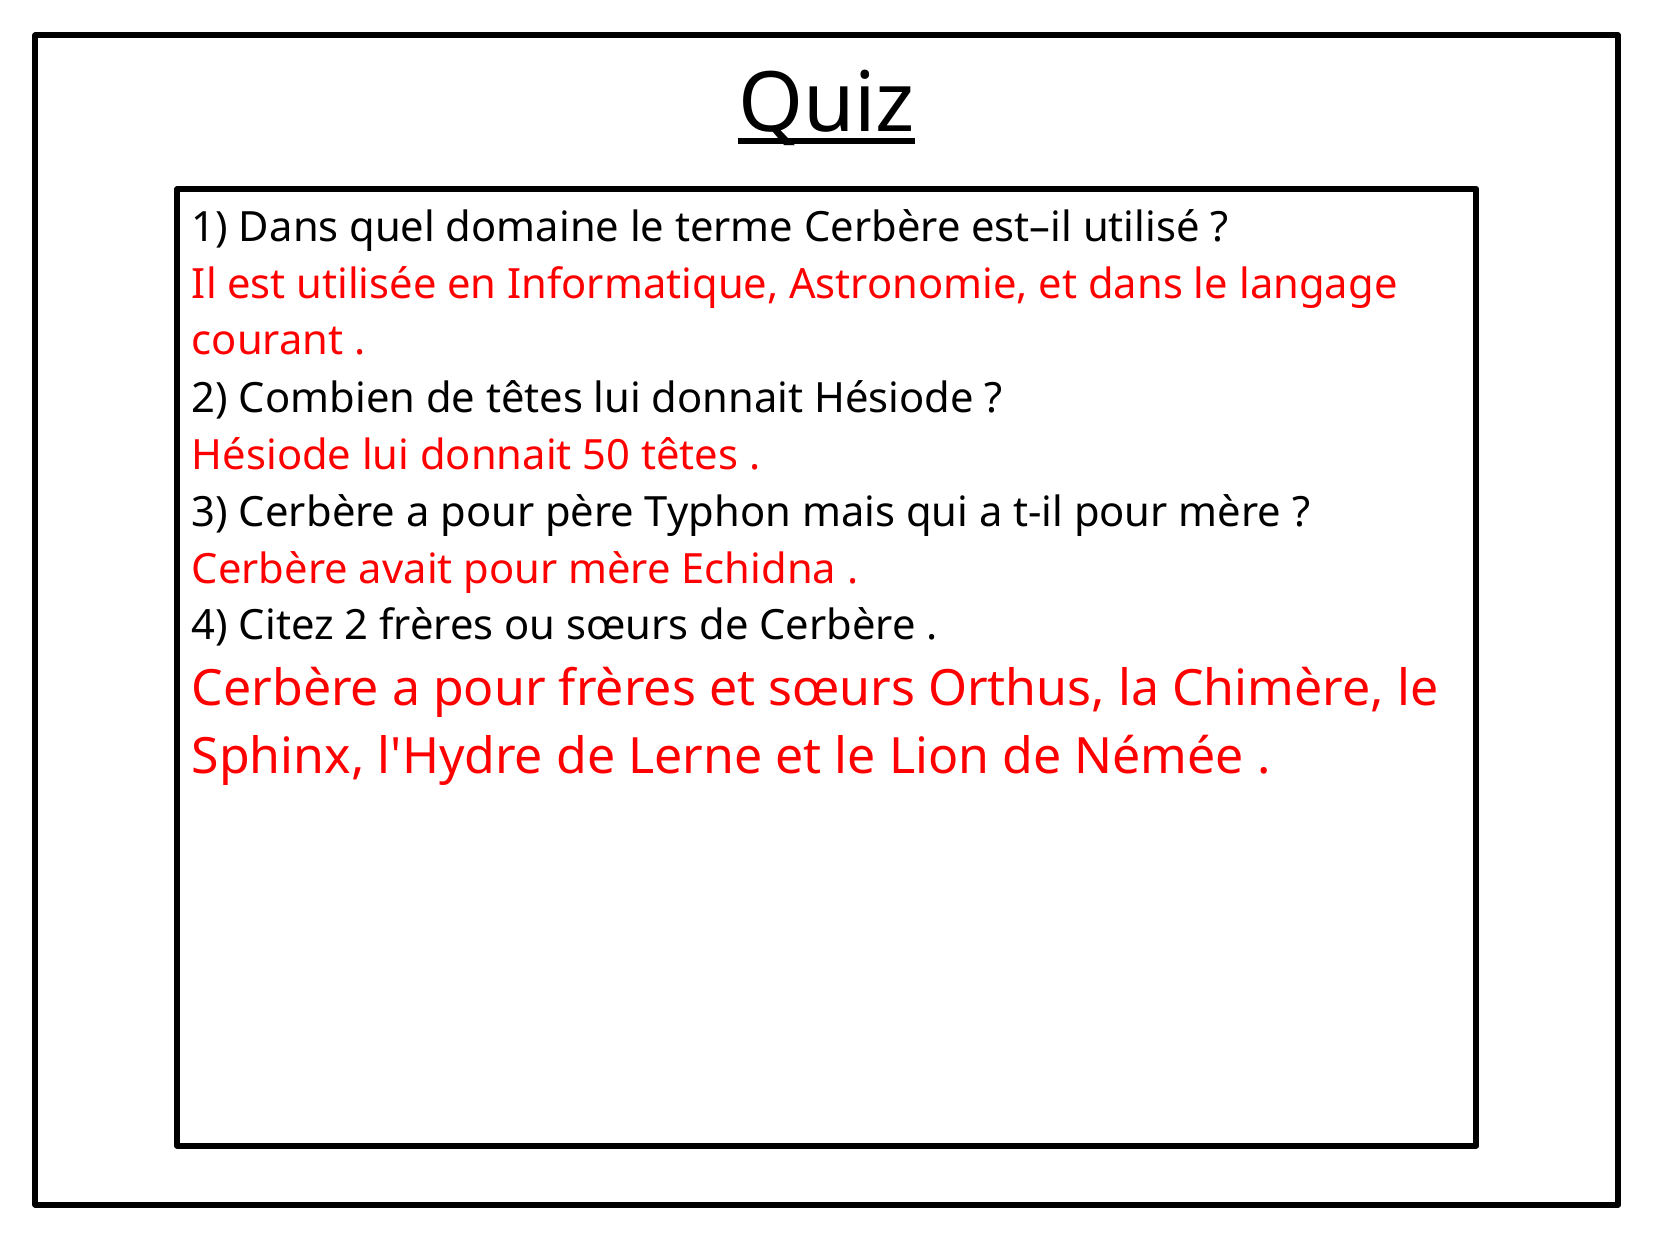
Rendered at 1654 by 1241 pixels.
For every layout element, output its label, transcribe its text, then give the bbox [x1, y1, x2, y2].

text_box Quiz [0, 35, 1654, 189]
text_box 1) Dans quel domaine le terme Cerbère est–il utilisé ? Il est utilisée en Informatique, Astronomie, et dans le langage courant . 2) Combien de têtes lui donnait Hésiode ? Hésiode lui donnait 50 têtes . 3) Cerbère a pour père Typhon mais qui a t-il pour mère ? Cerbère avait pour mère Echidna . 4) Citez 2 frères ou sœurs de Cerbère . Cerbère a pour frères et sœurs Orthus, la Chimère, le Sphinx, l'Hydre de Lerne et le Lion de Némée . [177, 188, 1477, 1146]
